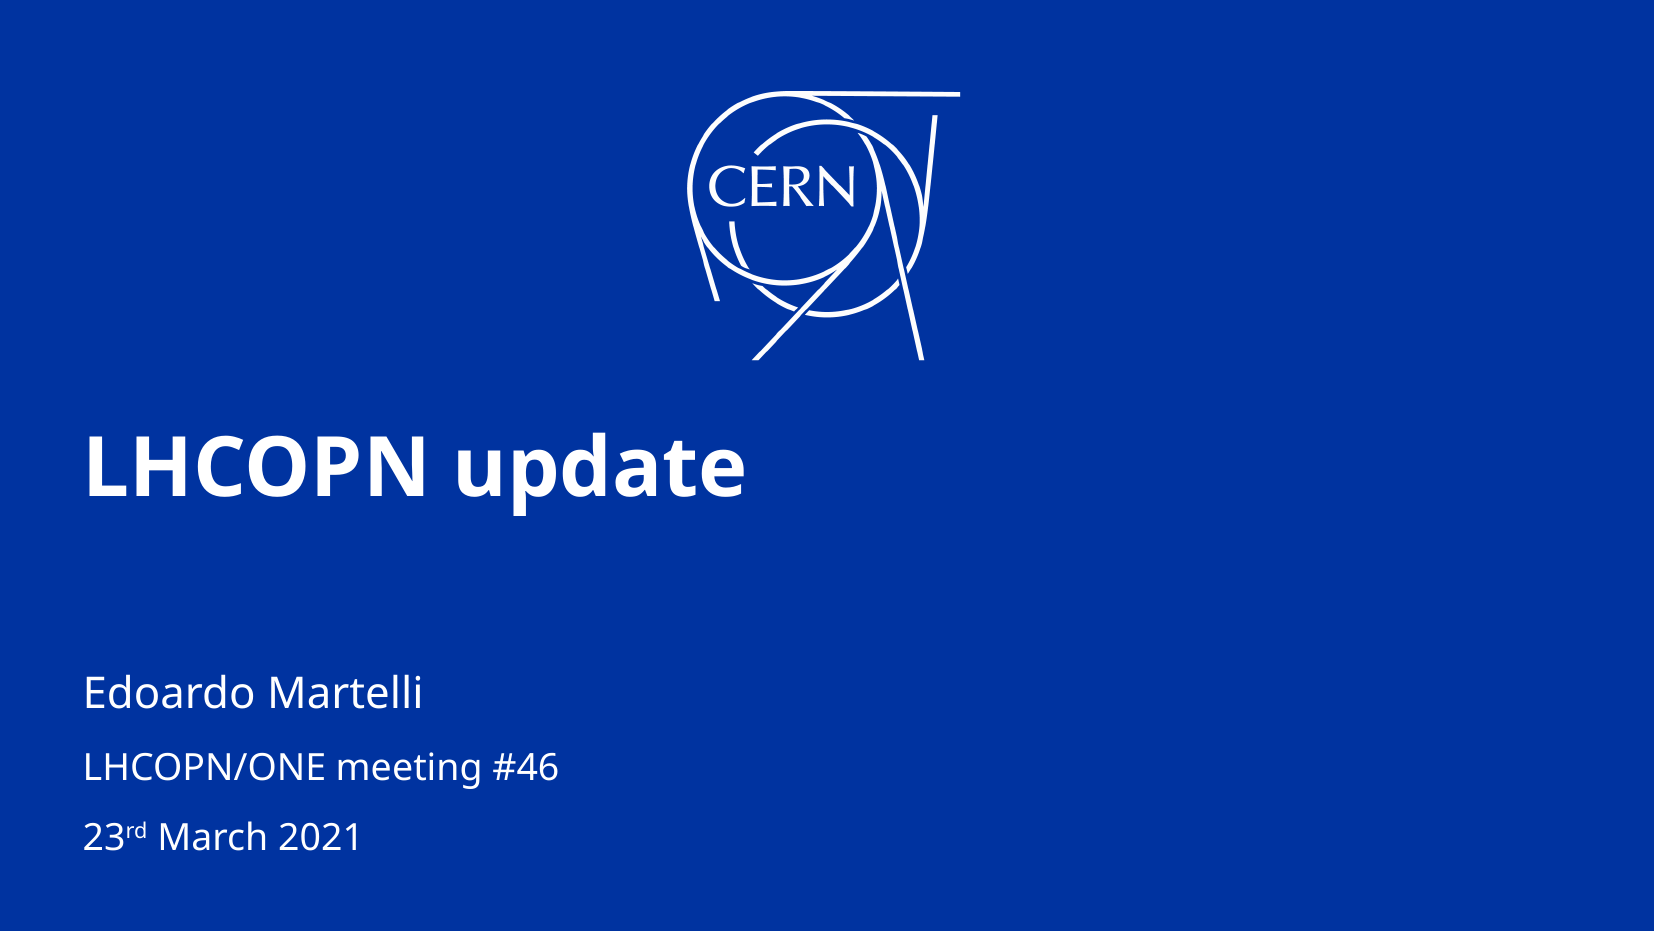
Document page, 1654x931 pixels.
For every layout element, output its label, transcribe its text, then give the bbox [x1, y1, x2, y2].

picture [679, 82, 971, 372]
title LHCOPN update [82, 407, 1571, 603]
list Edoardo Martelli LHCOPN/ONE meeting #46 23rd March 2021 [82, 661, 1571, 898]
